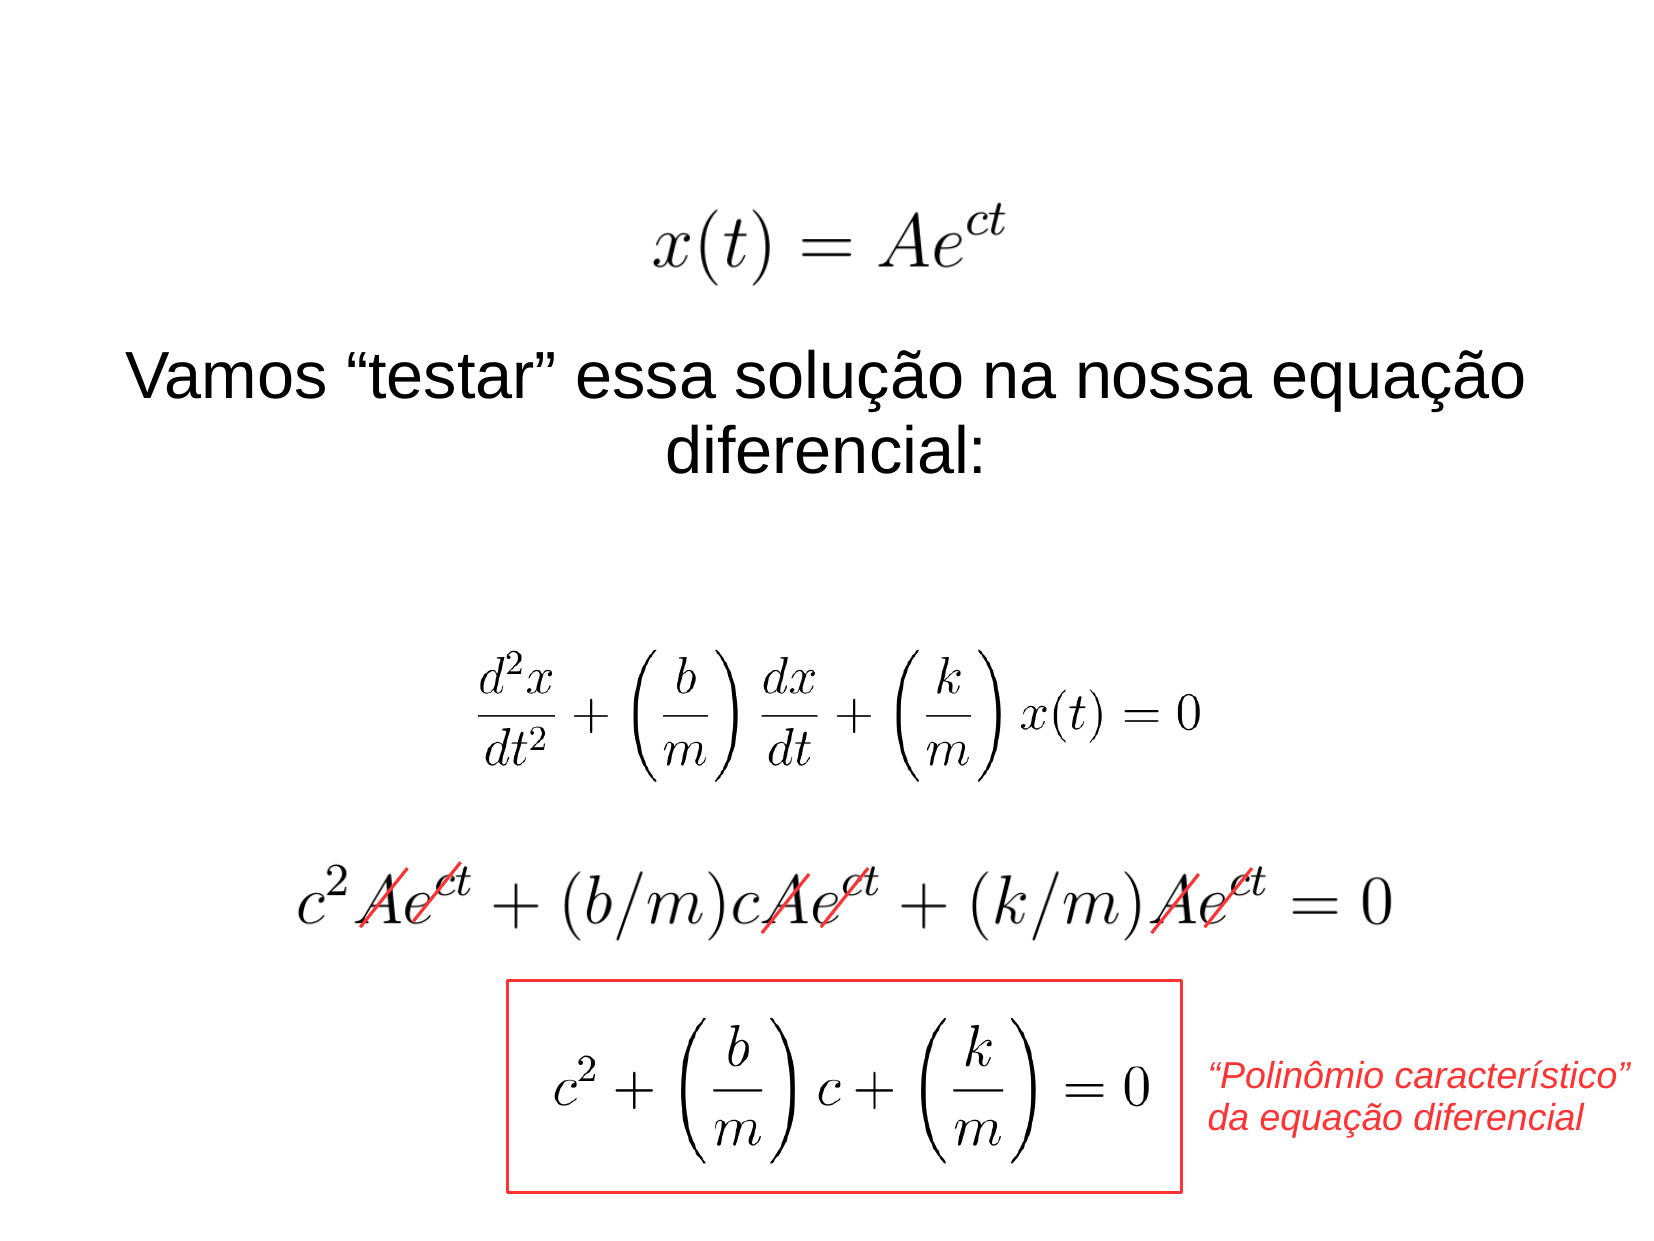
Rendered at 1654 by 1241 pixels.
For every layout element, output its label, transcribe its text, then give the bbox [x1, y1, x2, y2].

text_box “Polinômio característico” da equação diferencial [1192, 1046, 1645, 1146]
picture [620, 182, 1035, 302]
picture [450, 619, 1219, 798]
picture [271, 814, 1418, 969]
subtitle Vamos “testar” essa solução na nossa equação diferencial: [82, 8, 1571, 969]
picture [531, 997, 1176, 1184]
